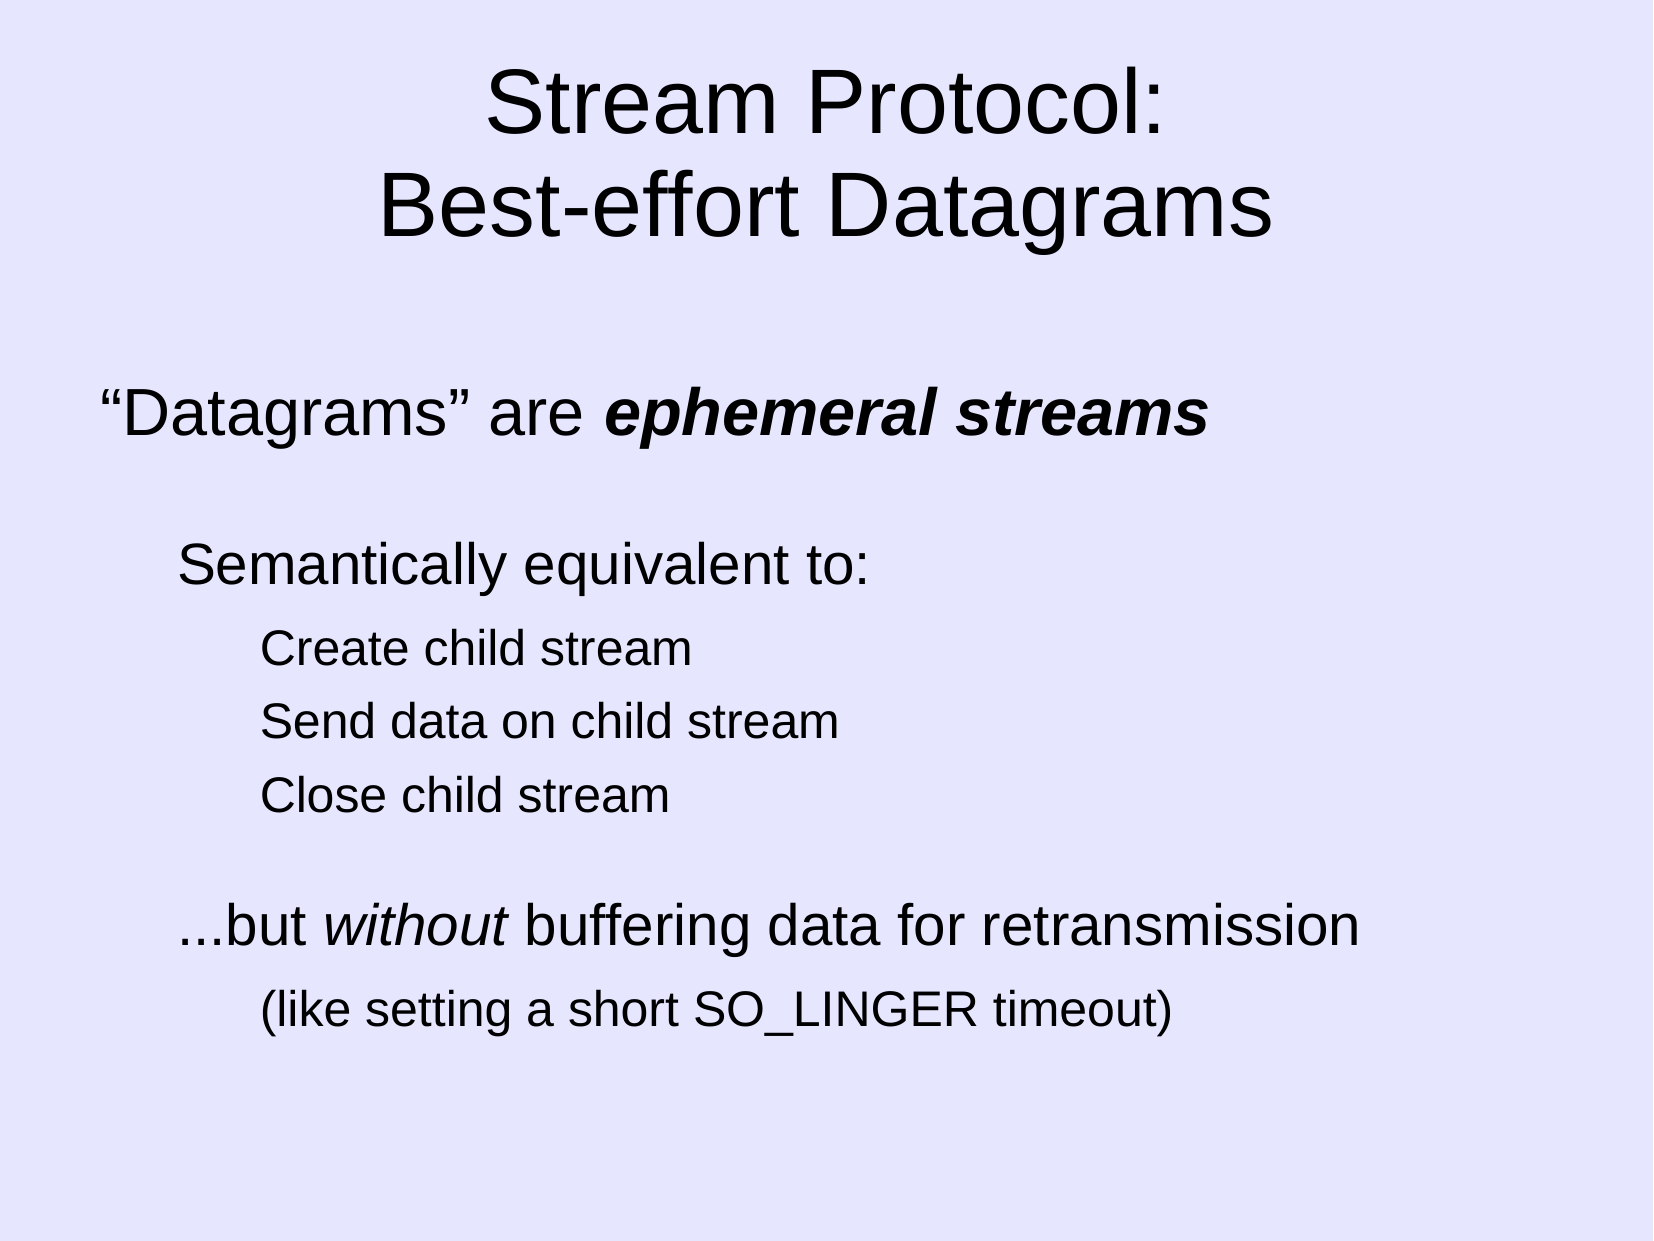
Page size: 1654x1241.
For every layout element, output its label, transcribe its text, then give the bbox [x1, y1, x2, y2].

list “Datagrams” are ephemeral streams Semantically equivalent to: Create child stream Send data on child stream Close child stream ...but without buffering data for retransmission (like setting a short SO_LINGER timeout) [82, 375, 1571, 1109]
title Stream Protocol: Best-effort Datagrams [82, 50, 1571, 256]
